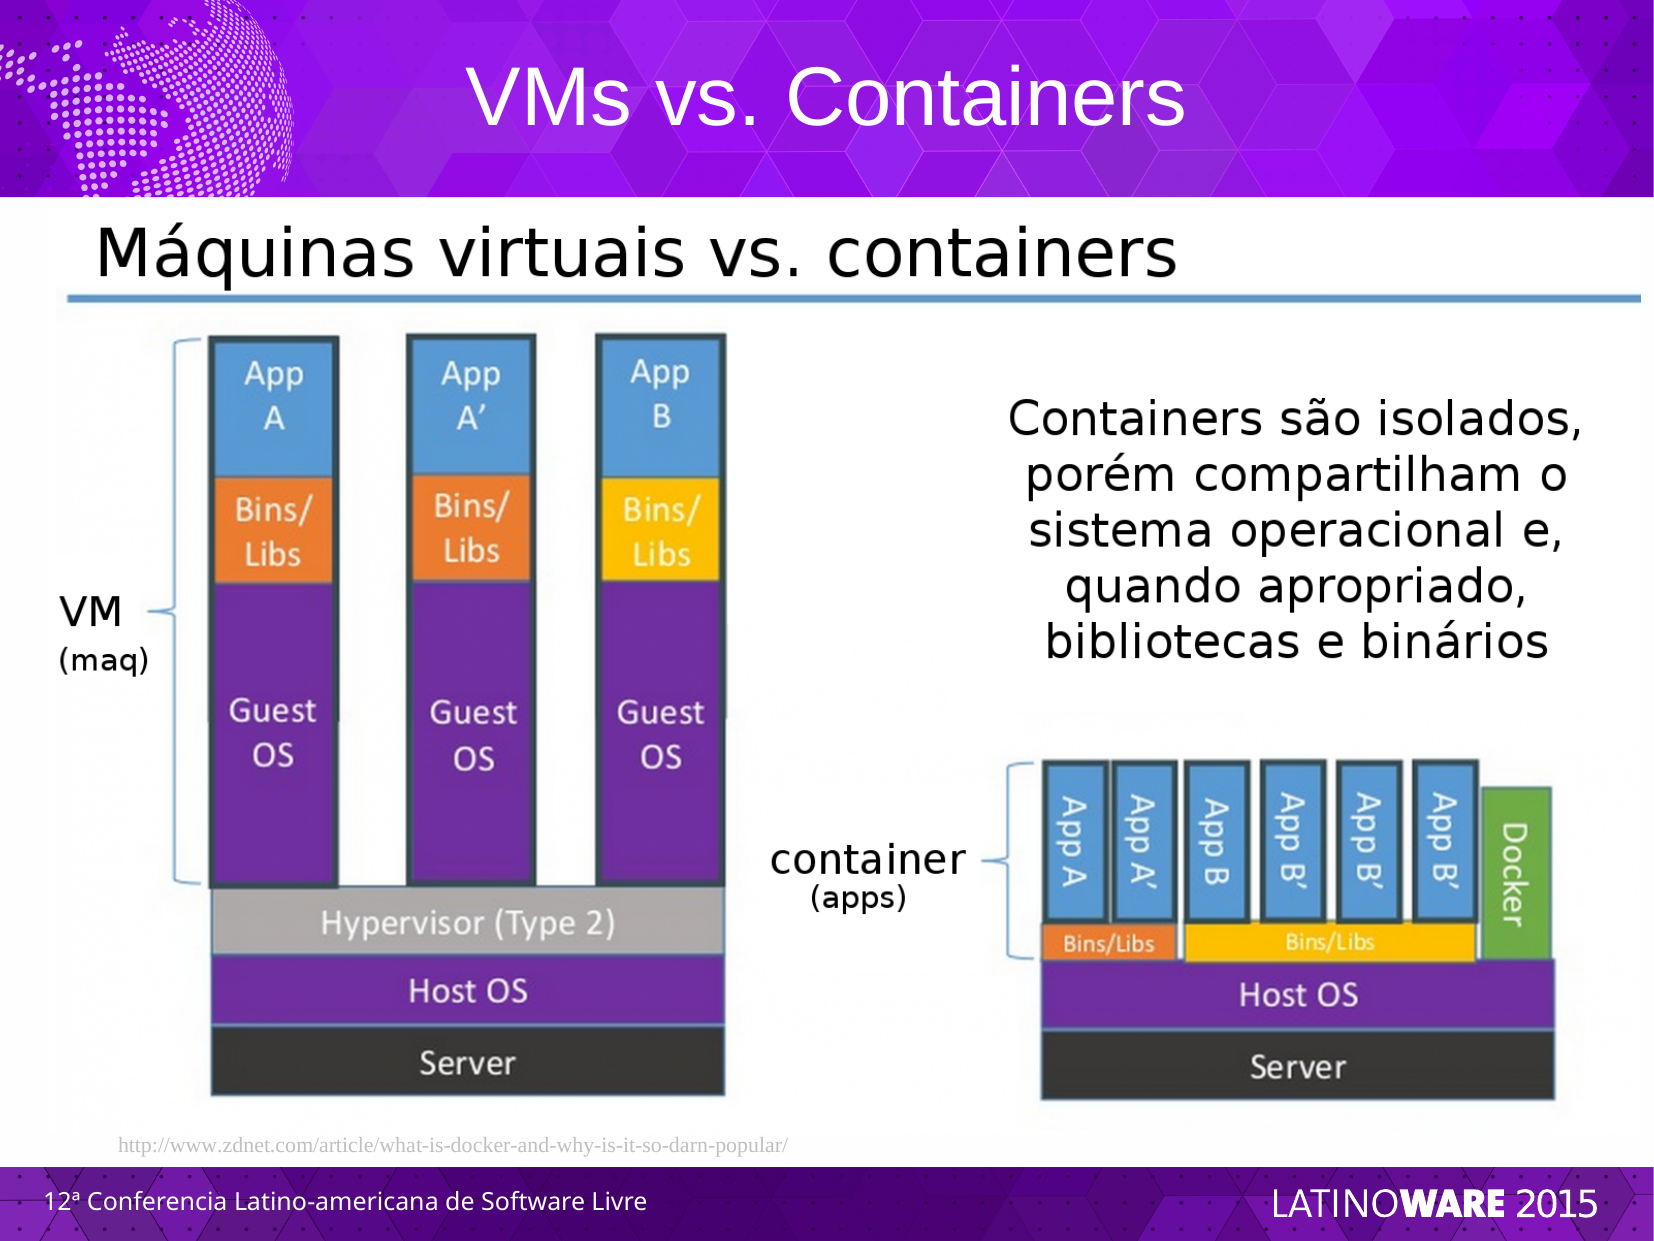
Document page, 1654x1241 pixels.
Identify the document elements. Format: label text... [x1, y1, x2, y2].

text_box VMs vs. Containers [183, 43, 1471, 152]
text_box http://www.zdnet.com/article/what-is-docker-and-why-is-it-so-darn-popular/ [118, 1134, 1536, 1158]
text_box 12ª Conferencia Latino-americana de Software Livre [28, 1176, 1127, 1234]
picture [0, 0, 1654, 1241]
